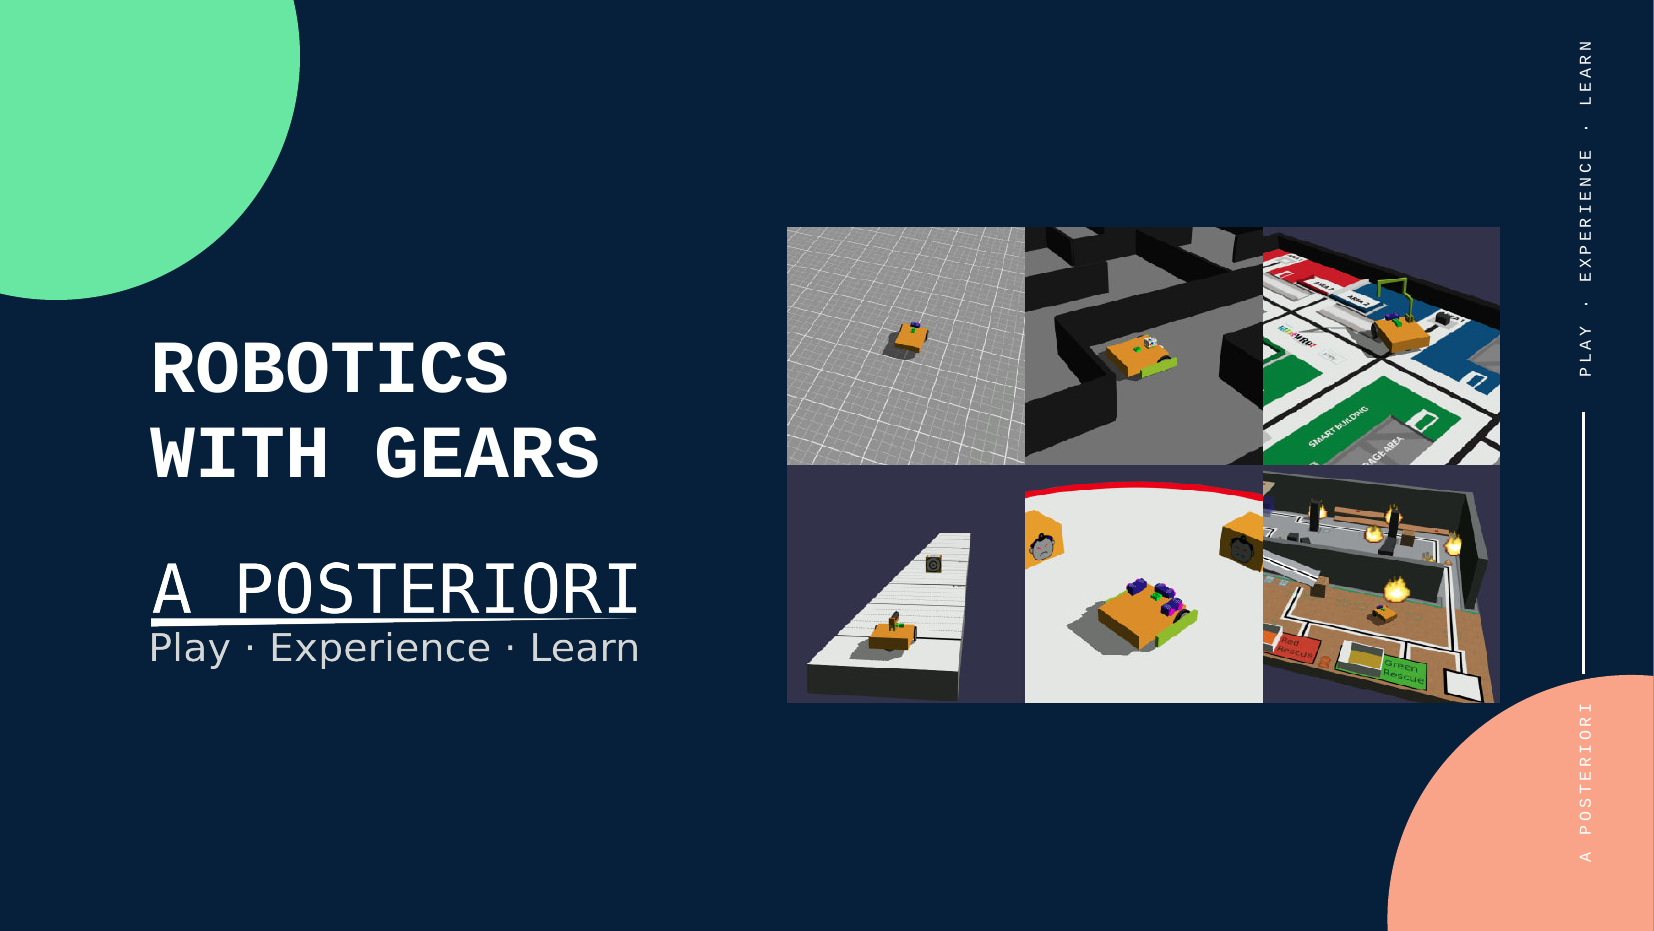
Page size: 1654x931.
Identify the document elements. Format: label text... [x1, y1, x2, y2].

picture [787, 227, 1500, 703]
picture [151, 562, 638, 669]
title ROBOTICS WITH GEARS [150, 330, 751, 501]
